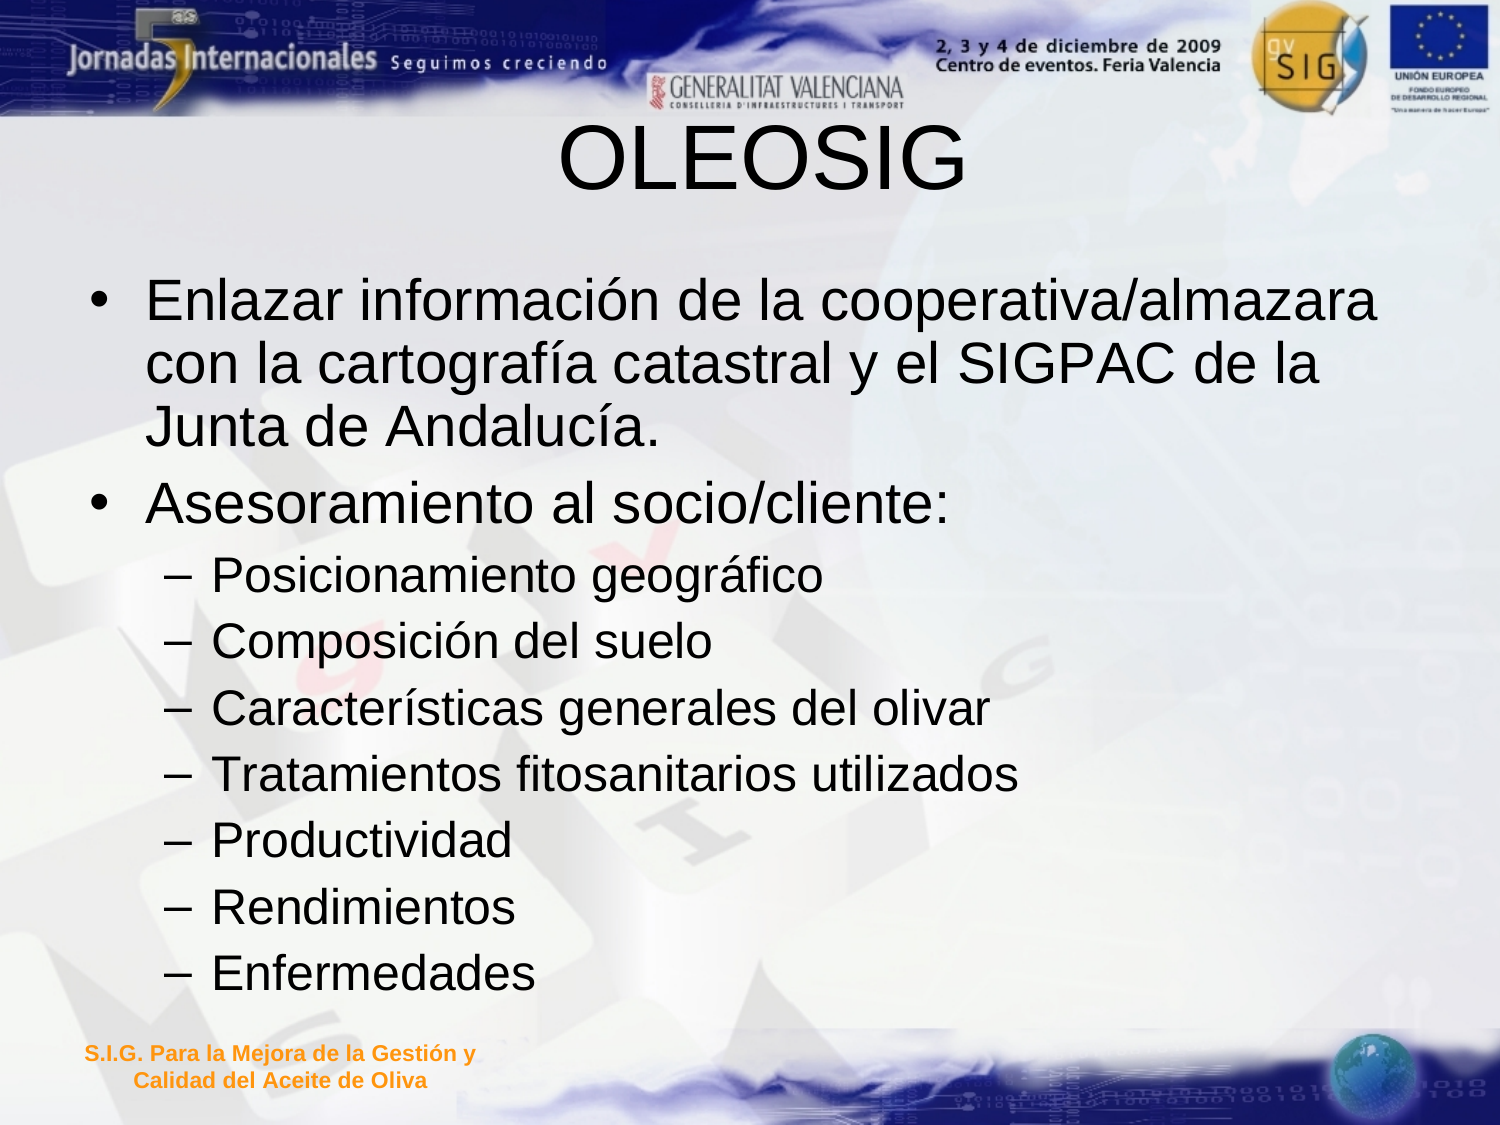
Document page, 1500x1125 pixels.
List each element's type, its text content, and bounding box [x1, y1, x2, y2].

title S.I.G. Para la Mejora de la Gestión y Calidad del Aceite de Oliva [59, 1003, 502, 1125]
title OLEOSIG [88, 59, 1439, 247]
list Enlazar información de la cooperativa/almazara con la cartografía catastral y el SIGPAC de la Junta de Andalucía. Asesoramiento al socio/cliente: Posicionamiento geográfico Composición del suelo Características generales del olivar Tratamientos fitosanitarios utilizados Productividad Rendimientos Enfermedades [75, 262, 1426, 1125]
picture [0, 0, 1500, 1125]
